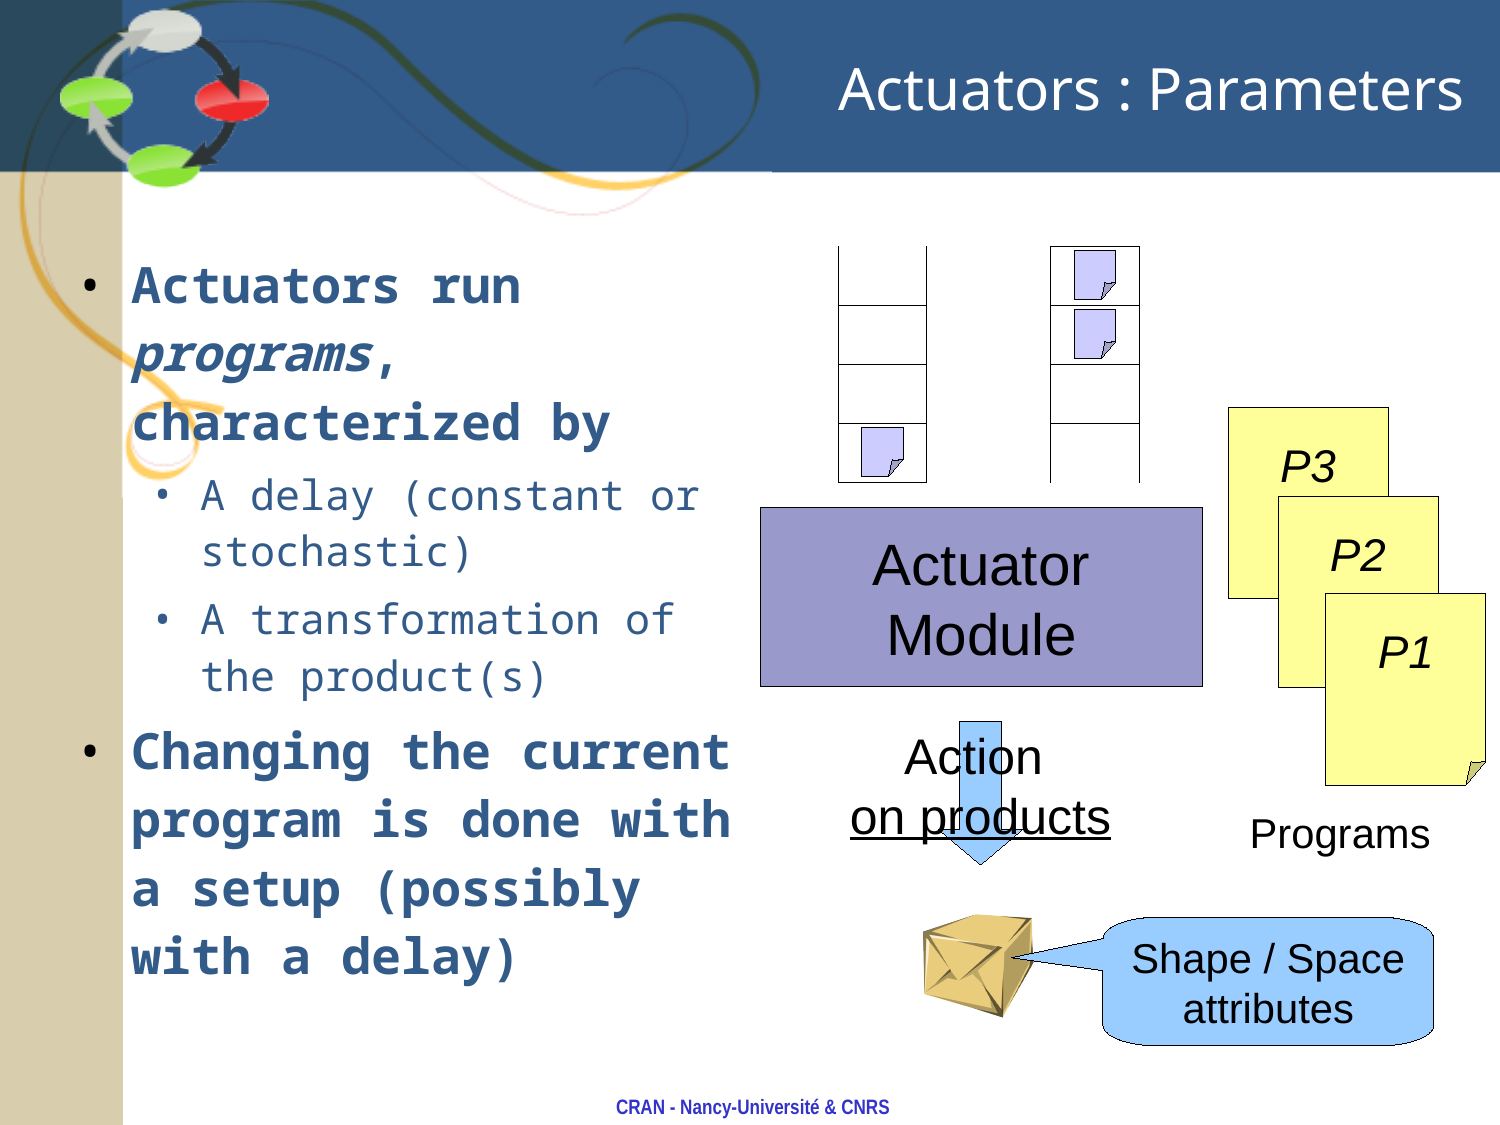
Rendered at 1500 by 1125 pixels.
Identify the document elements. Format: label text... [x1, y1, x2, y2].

text_box [1074, 309, 1116, 359]
text_box P3 [1228, 407, 1389, 599]
text_box Actuator Module [760, 507, 1203, 687]
title Actuators : Parameters [269, 0, 1500, 176]
text_box P1 [1325, 593, 1486, 786]
text_box Shape / Space attributes [1011, 917, 1434, 1046]
text_box [1074, 250, 1116, 300]
text_box P2 [1278, 496, 1439, 688]
text_box [861, 427, 904, 477]
picture [911, 903, 1053, 1027]
text_box Programs [1234, 799, 1446, 865]
picture [0, 0, 772, 498]
text_box Action on products [951, 840, 1011, 865]
list Actuators run programs, characterized by A delay (constant or stochastic) A transformation of the product(s) Changing the current program is done with a setup (possibly with a delay) [75, 249, 740, 978]
text_box Action on products [941, 721, 1023, 837]
